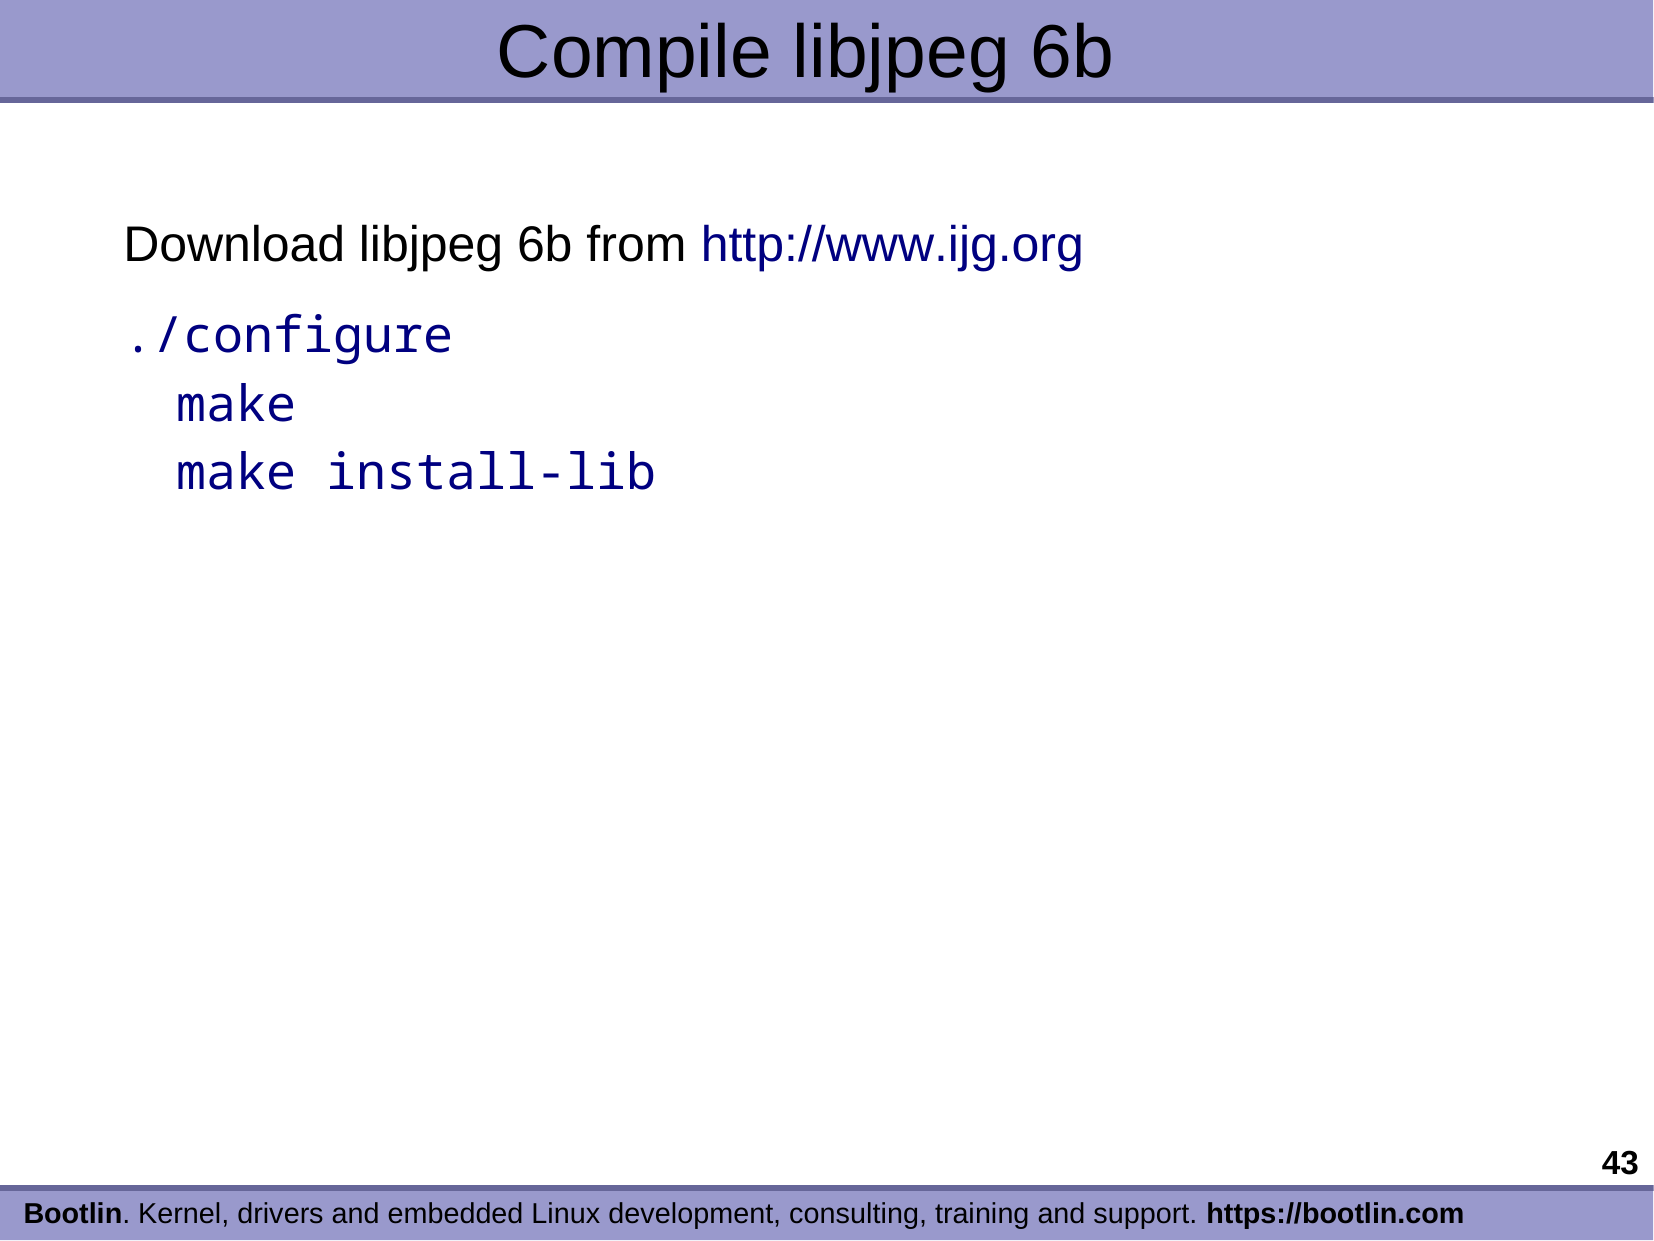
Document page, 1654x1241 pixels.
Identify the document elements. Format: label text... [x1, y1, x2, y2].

list Download libjpeg 6b from http://www.ijg.org ./configure make make install-lib [105, 216, 1518, 1066]
title Compile libjpeg 6b [60, 5, 1551, 97]
